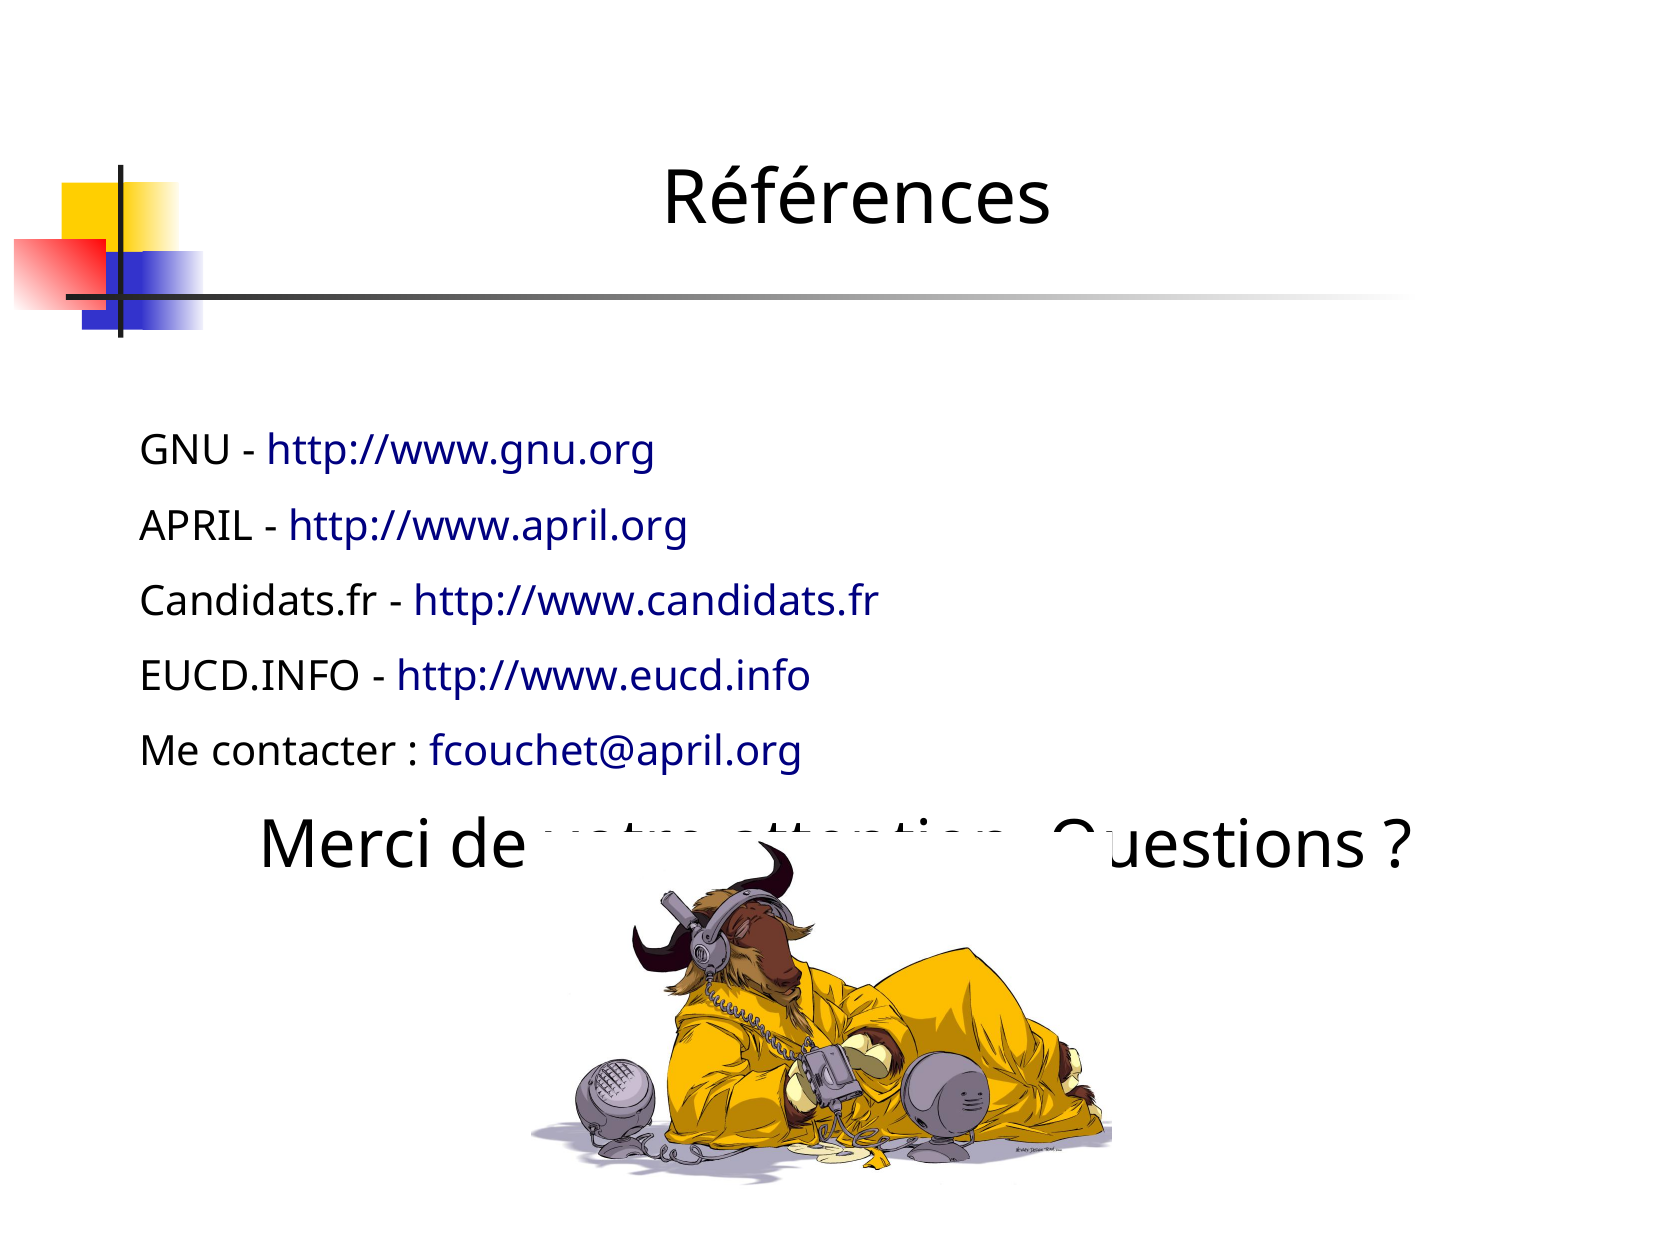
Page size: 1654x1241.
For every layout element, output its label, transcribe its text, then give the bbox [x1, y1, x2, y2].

list GNU - http://www.gnu.org APRIL - http://www.april.org Candidats.fr - http://www.candidats.fr EUCD.INFO - http://www.eucd.info Me contacter : fcouchet@april.org Merci de votre attention. Questions ? [121, 344, 1534, 1127]
title Références [121, 91, 1534, 299]
picture [531, 832, 1112, 1189]
